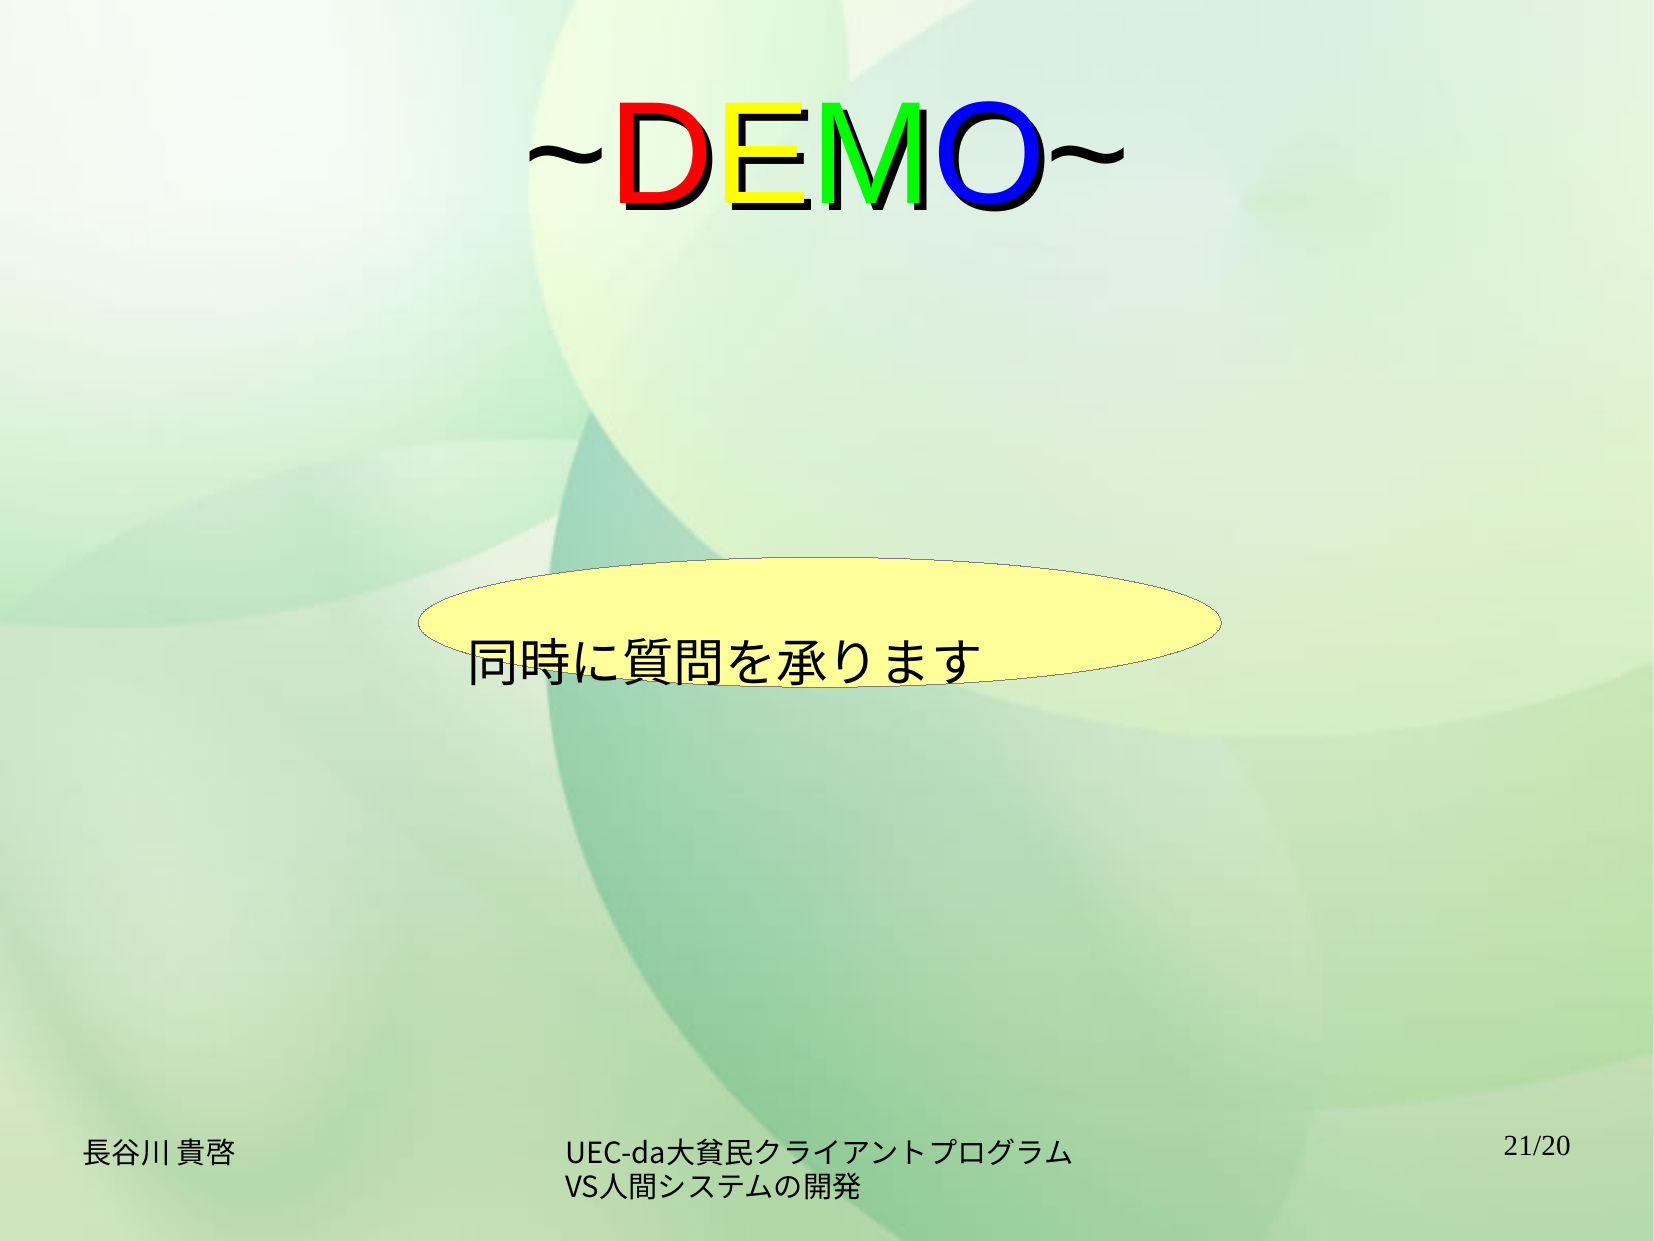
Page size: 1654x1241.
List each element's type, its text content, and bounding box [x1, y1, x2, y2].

list 同時に質問を承ります [413, 584, 1229, 697]
text_box [495, 557, 1145, 584]
picture [0, 0, 1654, 1241]
title ~DEMO~ [82, 49, 1571, 257]
